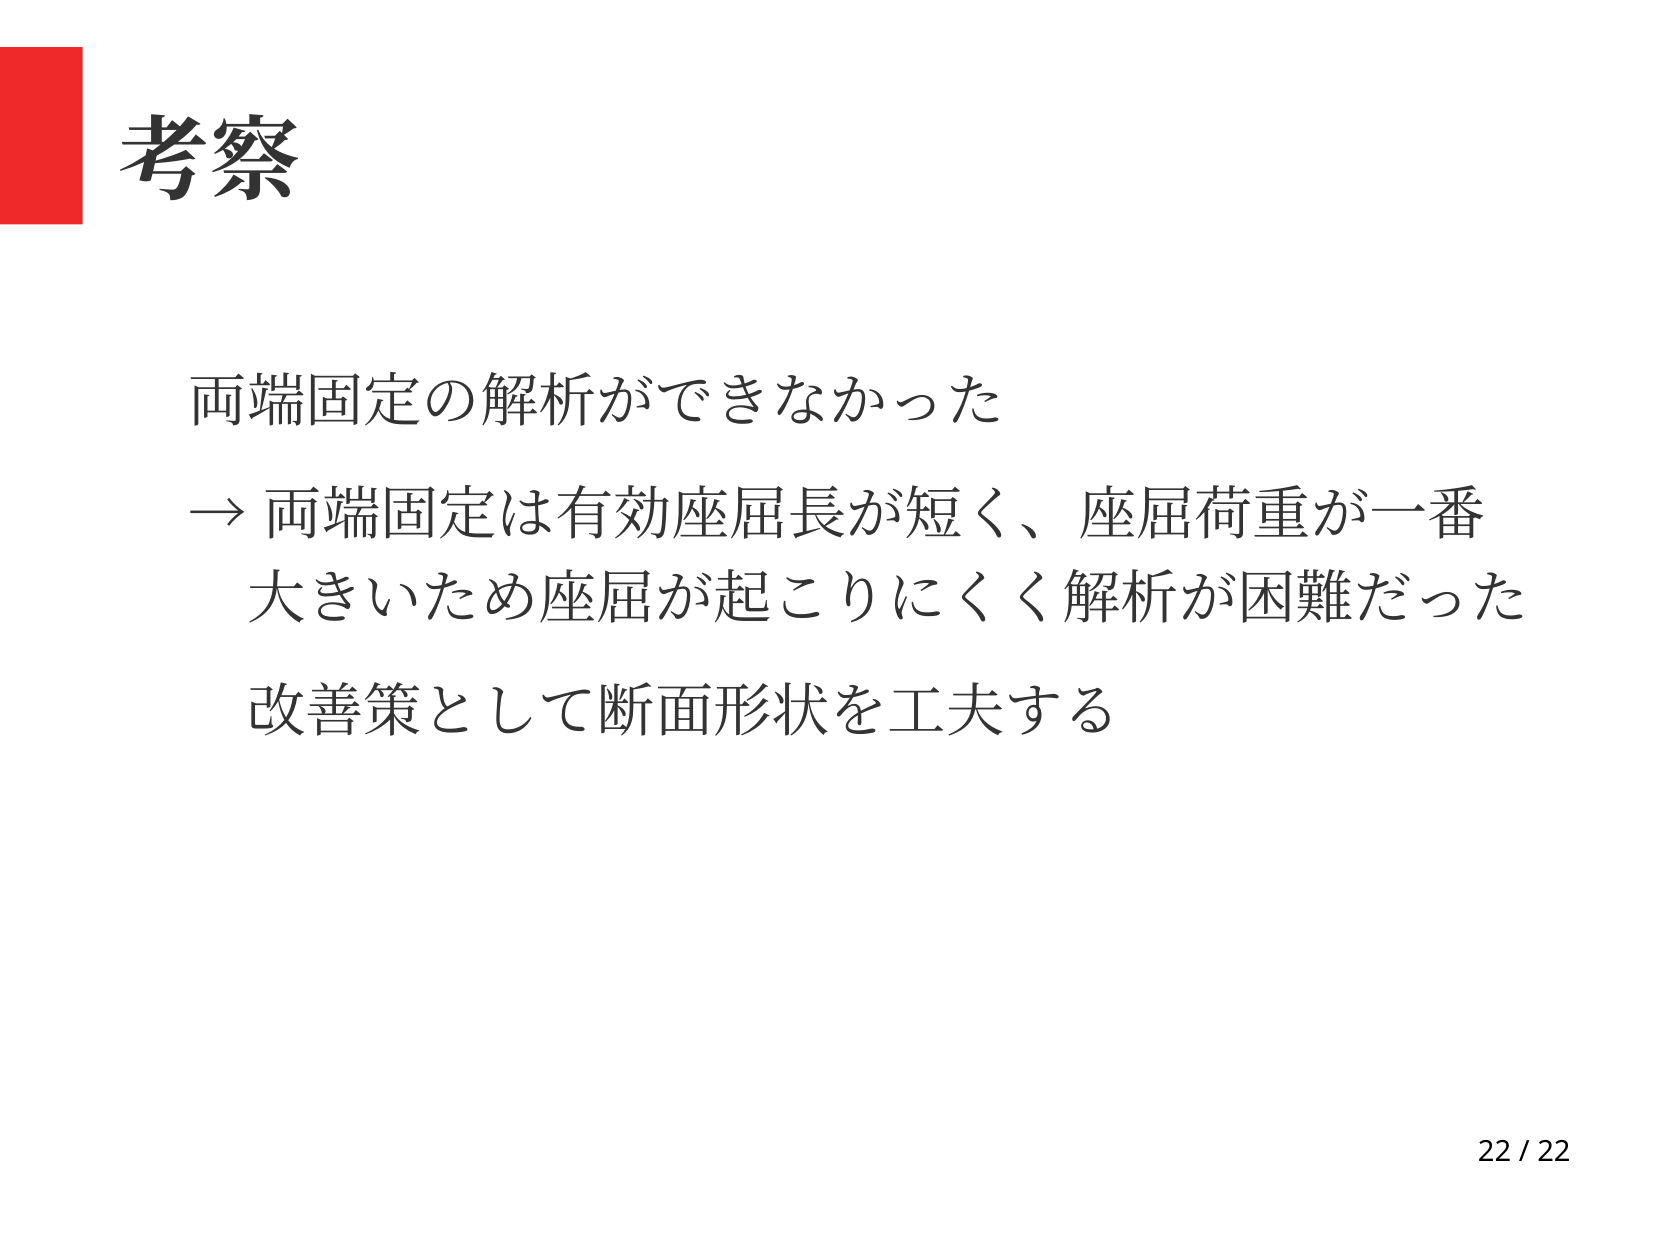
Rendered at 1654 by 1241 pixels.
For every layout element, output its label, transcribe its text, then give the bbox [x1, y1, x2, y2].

title 考察 [118, 49, 1571, 257]
list 両端固定の解析ができなかった →両端固定は有効座屈長が短く、座屈荷重が一番 大きいため座屈が起こりにくく解析が困難だった 改善策として断面形状を工夫する [118, 354, 1536, 1074]
